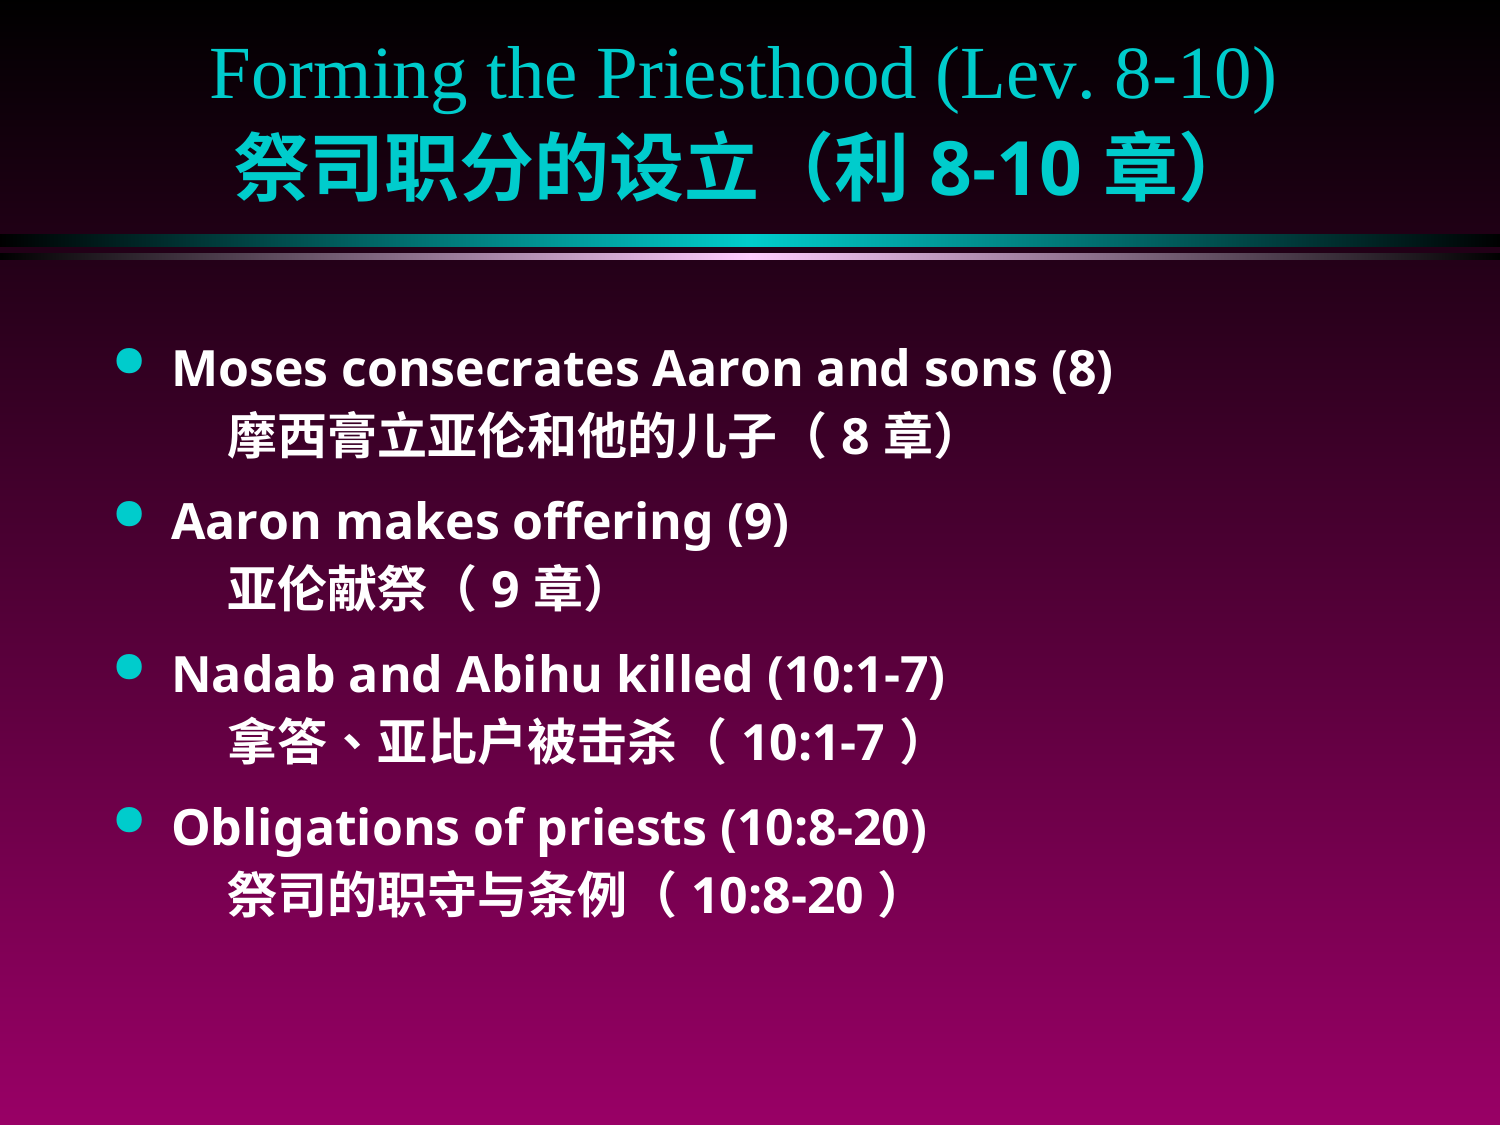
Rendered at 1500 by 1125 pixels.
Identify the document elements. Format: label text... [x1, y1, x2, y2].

list Moses consecrates Aaron and sons (8) 摩西膏立亚伦和他的儿子（8章） Aaron makes offering (9) 亚伦献祭（9章） Nadab and Abihu killed (10:1-7) 拿答、亚比户被击杀（10:1-7） Obligations of priests (10:8-20) 祭司的职守与条例（10:8-20） [99, 324, 1450, 1001]
title Forming the Priesthood (Lev. 8-10) 祭司职分的设立（利8-10章） [62, 37, 1426, 225]
